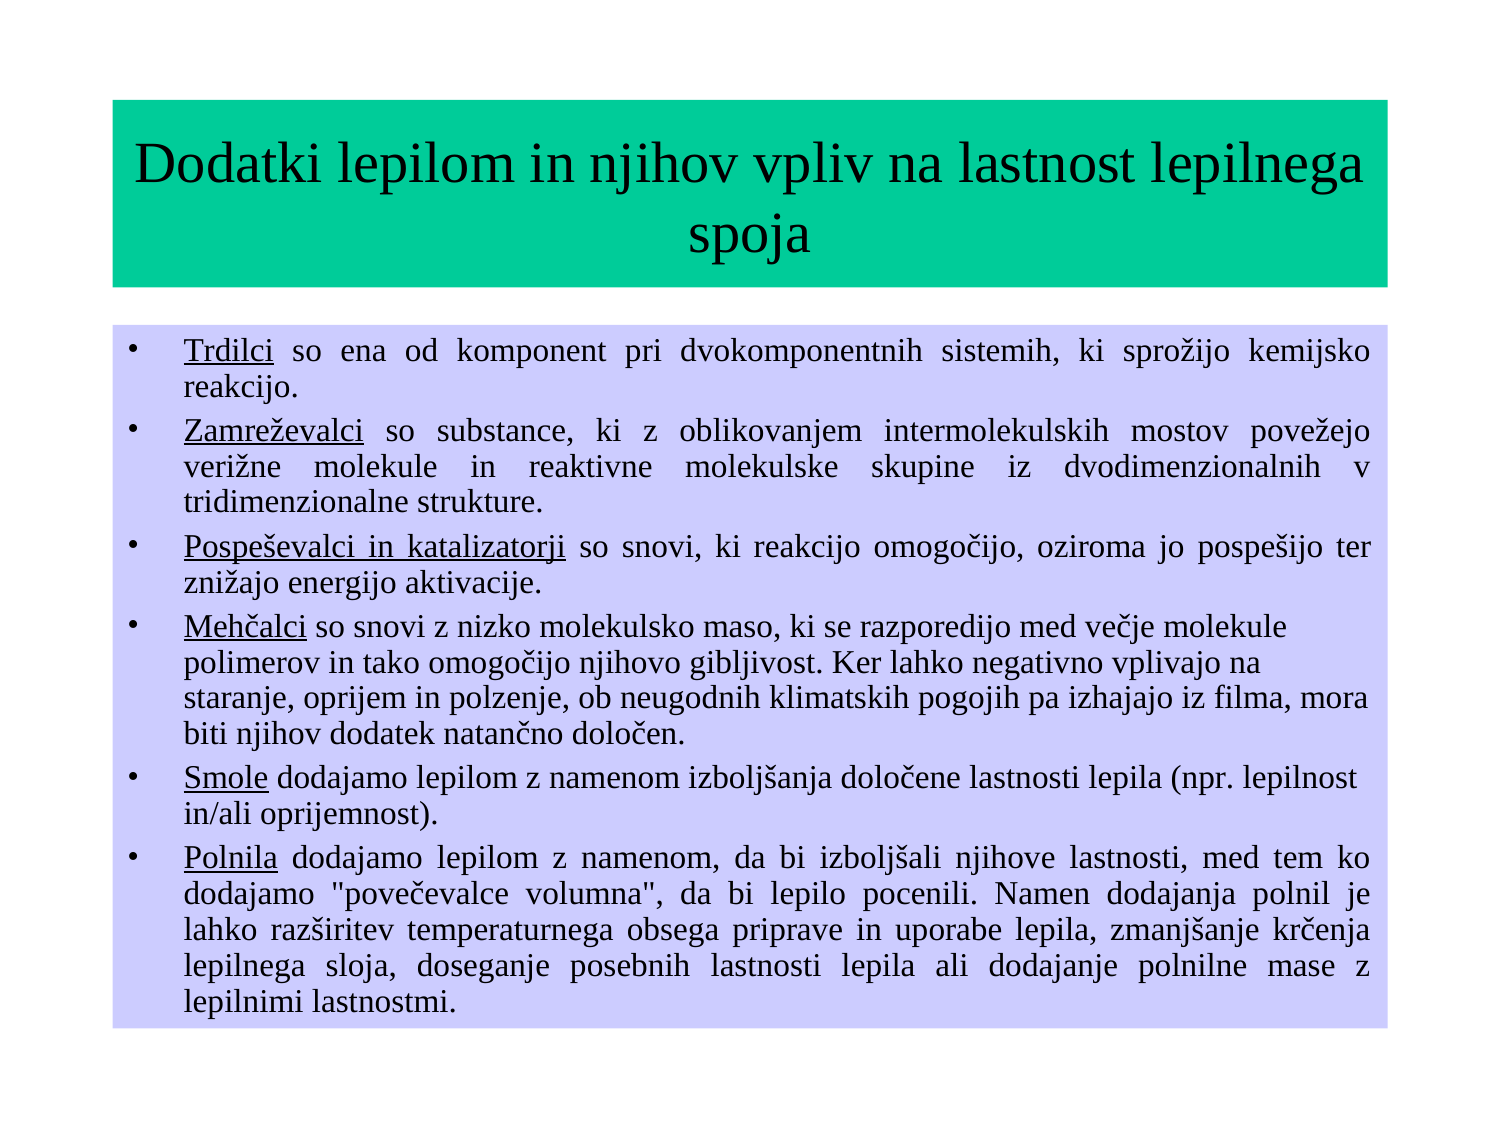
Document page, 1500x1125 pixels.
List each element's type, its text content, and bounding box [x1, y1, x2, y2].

list Trdilci so ena od komponent pri dvokomponentnih sistemih, ki sprožijo kemijsko reakcijo. Zamreževalci so substance, ki z oblikovanjem intermolekulskih mostov povežejo verižne molekule in reaktivne molekulske skupine iz dvodimenzionalnih v tridimenzionalne strukture. Pospeševalci in katalizatorji so snovi, ki reakcijo omogočijo, oziroma jo pospešijo ter znižajo energijo aktivacije. Mehčalci so snovi z nizko molekulsko maso, ki se razporedijo med večje molekule polimerov in tako omogočijo njihovo gibljivost. Ker lahko negativno vplivajo na staranje, oprijem in polzenje, ob neugodnih klimatskih pogojih pa izhajajo iz filma, mora biti njihov dodatek natančno določen. Smole dodajamo lepilom z namenom izboljšanja določene lastnosti lepila (npr. lepilnost in/ali oprijemnost). Polnila dodajamo lepilom z namenom, da bi izboljšali njihove lastnosti, med tem ko dodajamo "povečevalce volumna", da bi lepilo pocenili. Namen dodajanja polnil je lahko razširitev temperaturnega obsega priprave in uporabe lepila, zmanjšanje krčenja lepilnega sloja, doseganje posebnih lastnosti lepila ali dodajanje polnilne mase z lepilnimi lastnostmi. [112, 324, 1388, 1029]
title Dodatki lepilom in njihov vpliv na lastnost lepilnega spoja [112, 99, 1388, 288]
